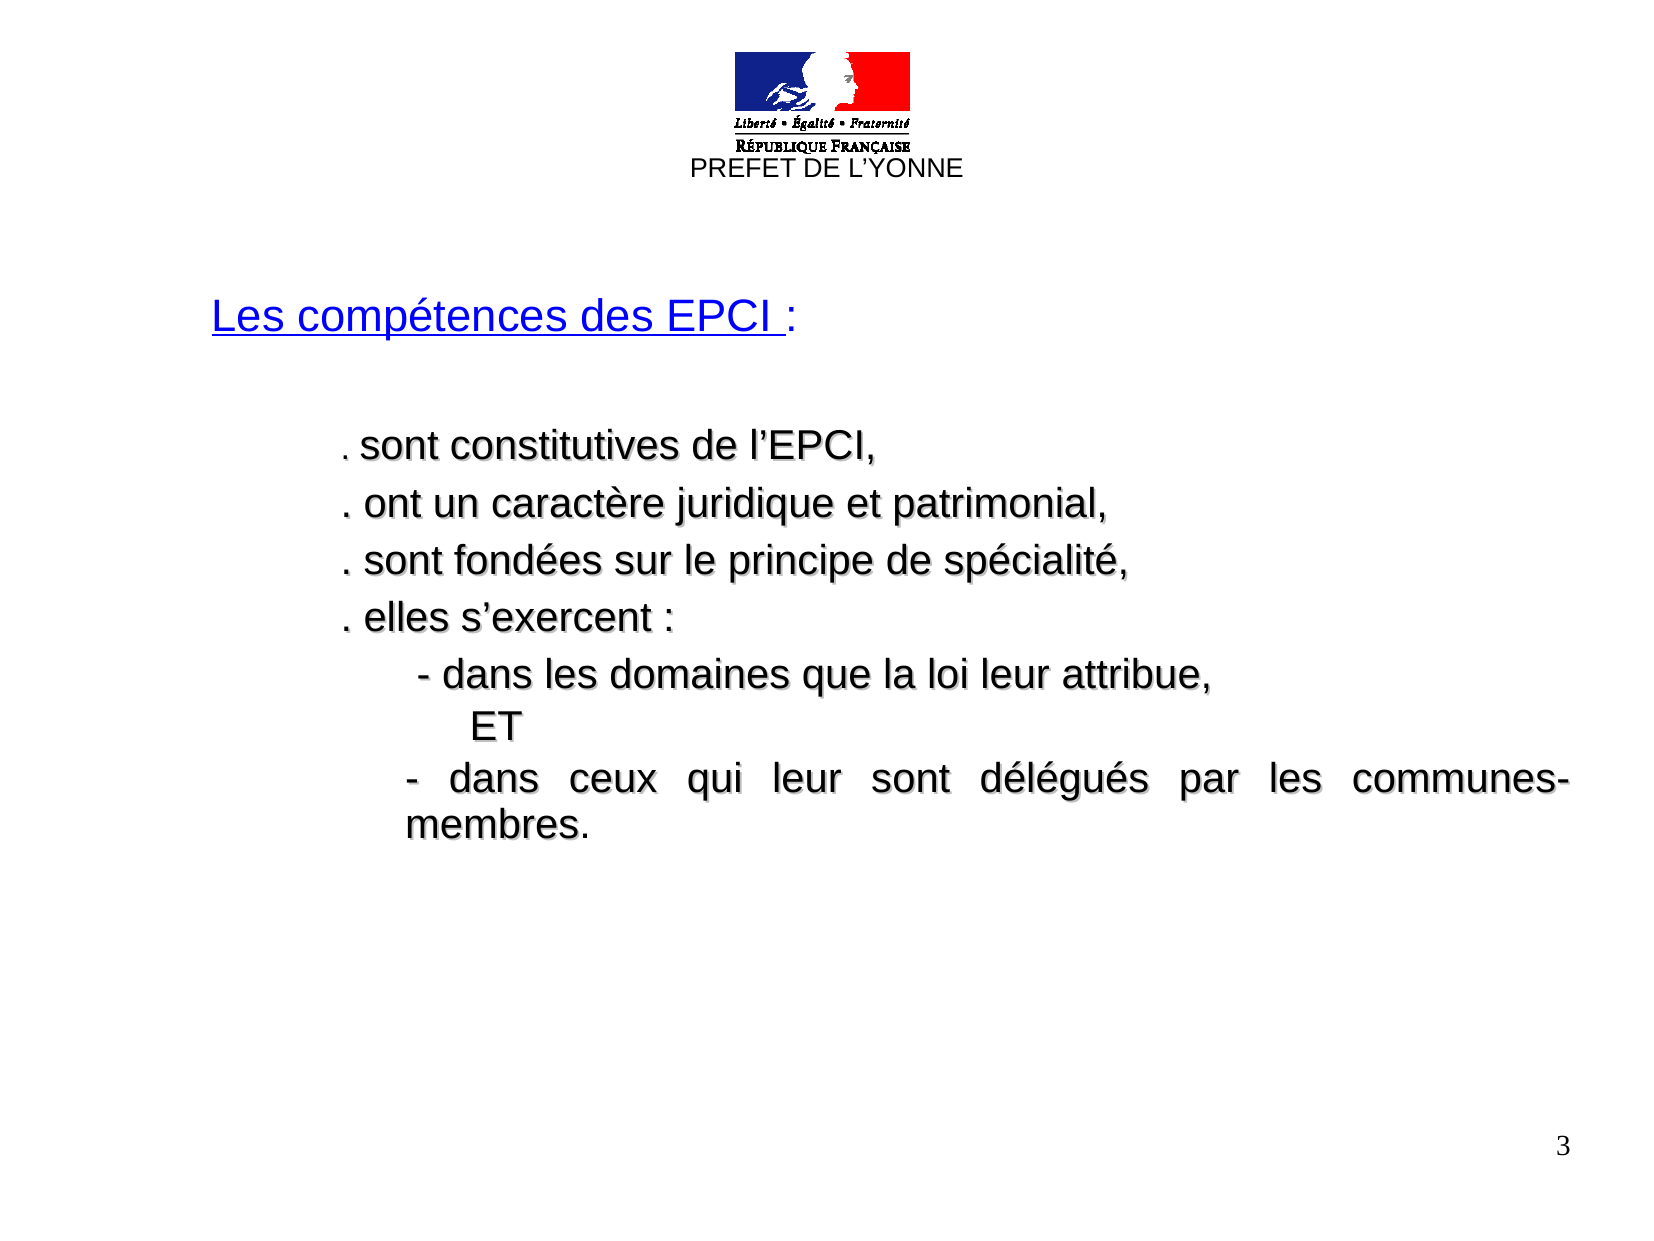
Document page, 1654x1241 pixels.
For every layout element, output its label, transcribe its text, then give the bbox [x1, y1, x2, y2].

chart [733, 49, 910, 154]
list Les compétences des EPCI : . sont constitutives de l’EPCI, . ont un caractère juridique et patrimonial, . sont fondées sur le principe de spécialité, . elles s’exercent : - dans les domaines que la loi leur attribue, ET - dans ceux qui leur sont délégués par les communes-membres. [82, 290, 1571, 1241]
title PREFET DE L’YONNE [82, 49, 1571, 257]
